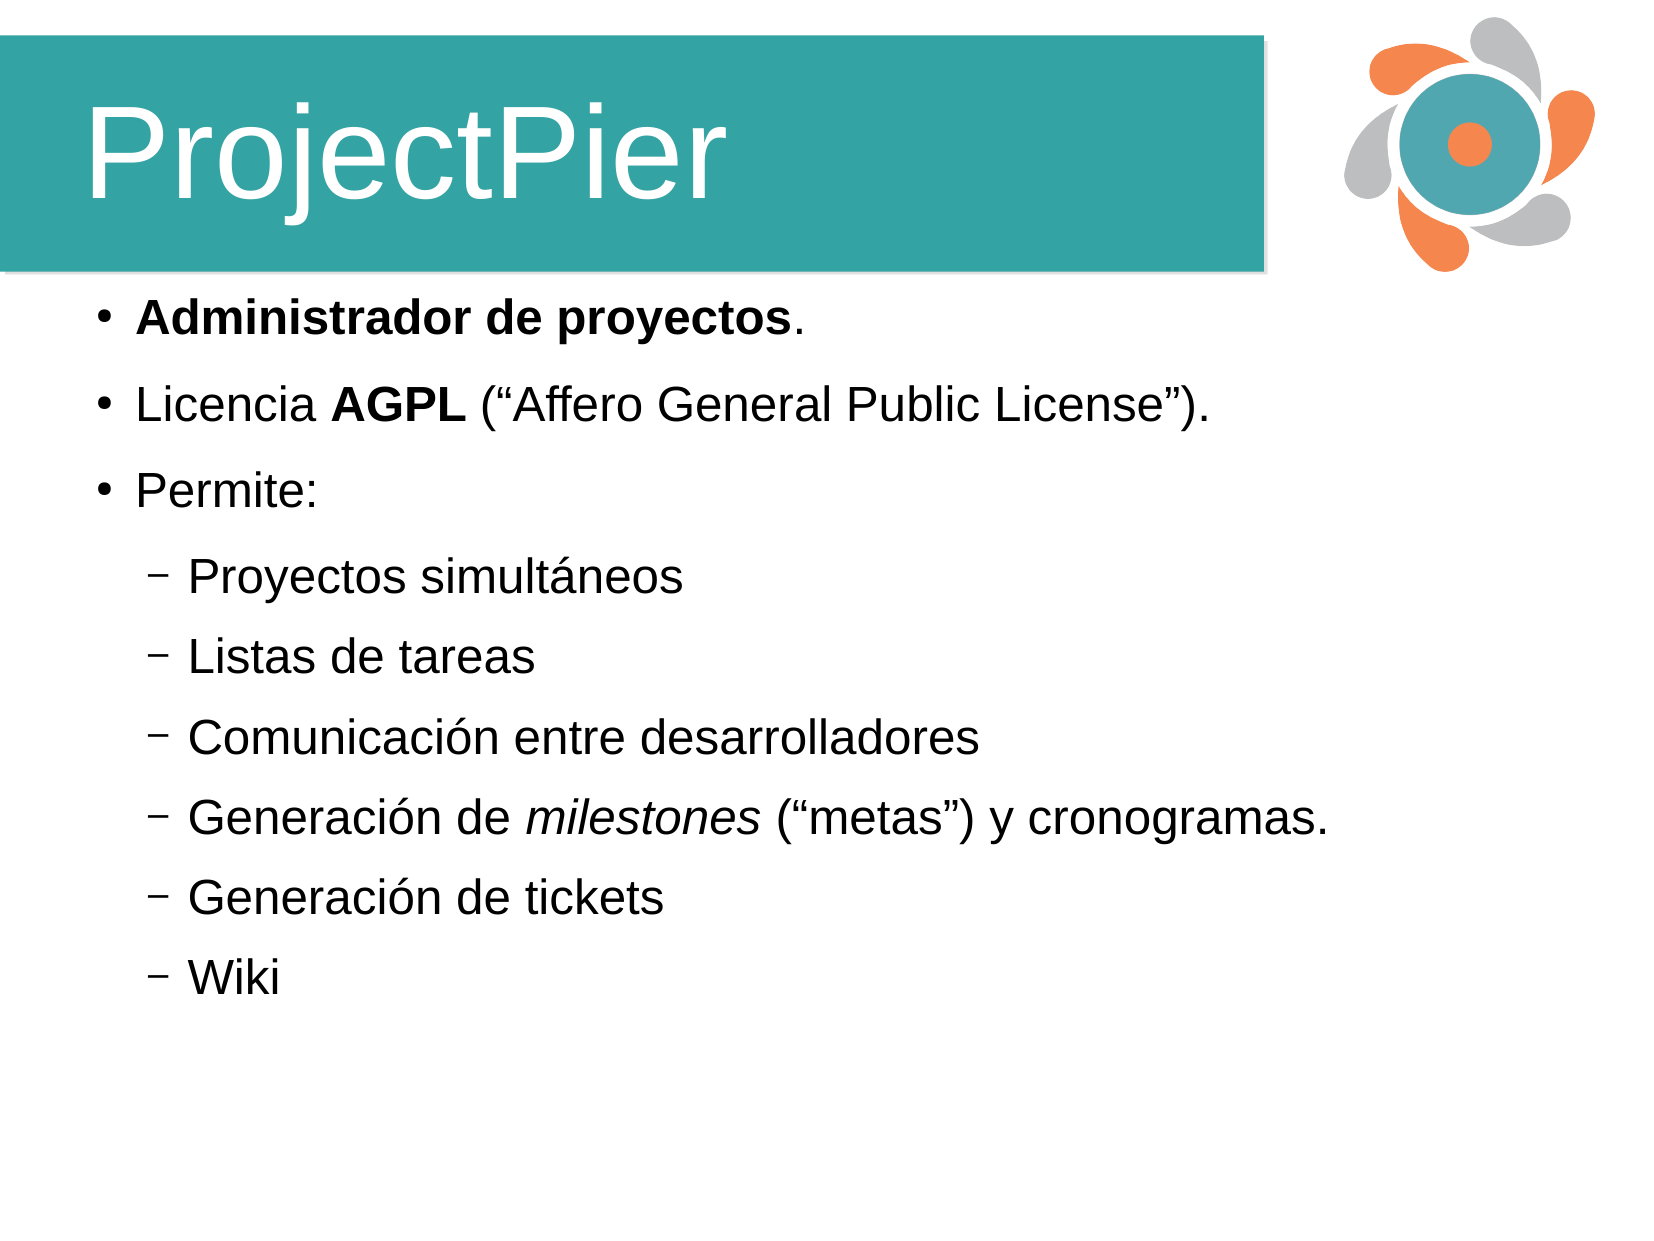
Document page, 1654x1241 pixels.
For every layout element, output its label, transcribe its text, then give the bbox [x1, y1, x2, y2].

list Administrador de proyectos. Licencia AGPL (“Affero General Public License”). Permite: Proyectos simultáneos Listas de tareas Comunicación entre desarrolladores Generación de milestones (“metas”) y cronogramas. Generación de tickets Wiki [82, 290, 1538, 1010]
title ProjectPier [82, 49, 1250, 257]
picture [1344, 17, 1595, 272]
